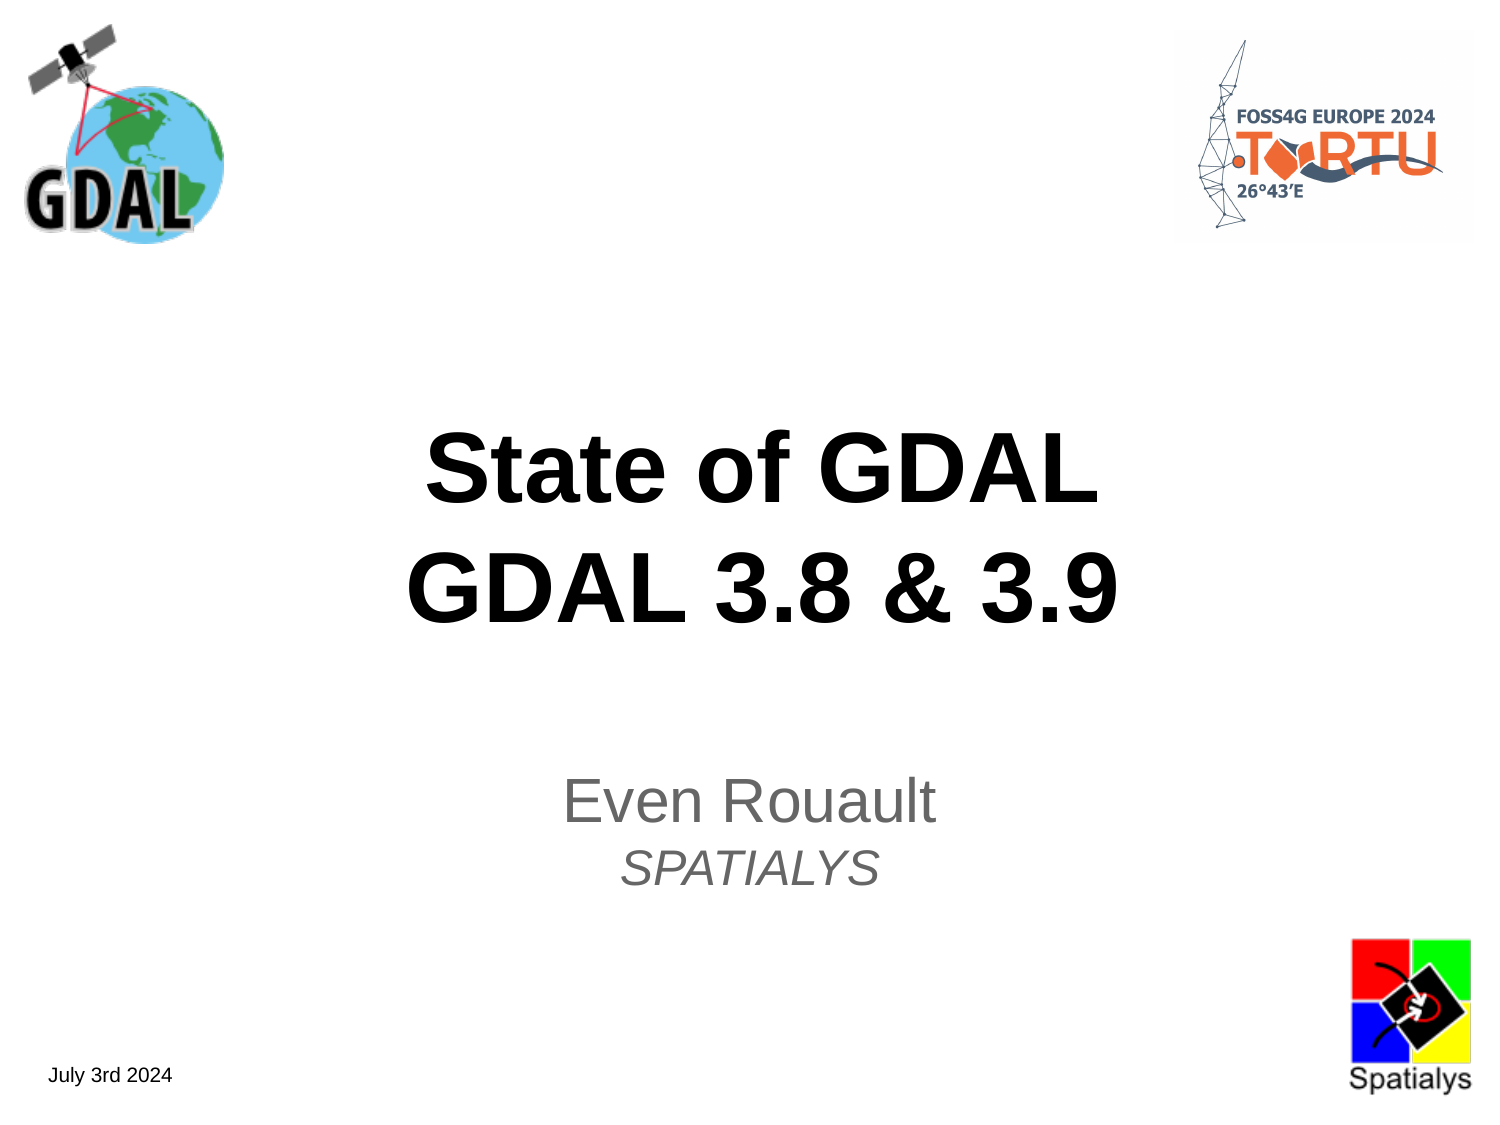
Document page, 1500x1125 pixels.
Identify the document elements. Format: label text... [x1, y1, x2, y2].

picture [24, 24, 224, 244]
subtitle Even Rouault SPATIALYS [112, 745, 1388, 917]
title State of GDAL GDAL 3.8 & 3.9 [52, 521, 1474, 658]
picture [1348, 936, 1474, 1098]
text_box July 3rd 2024 [33, 1046, 294, 1125]
picture [1174, 30, 1474, 243]
